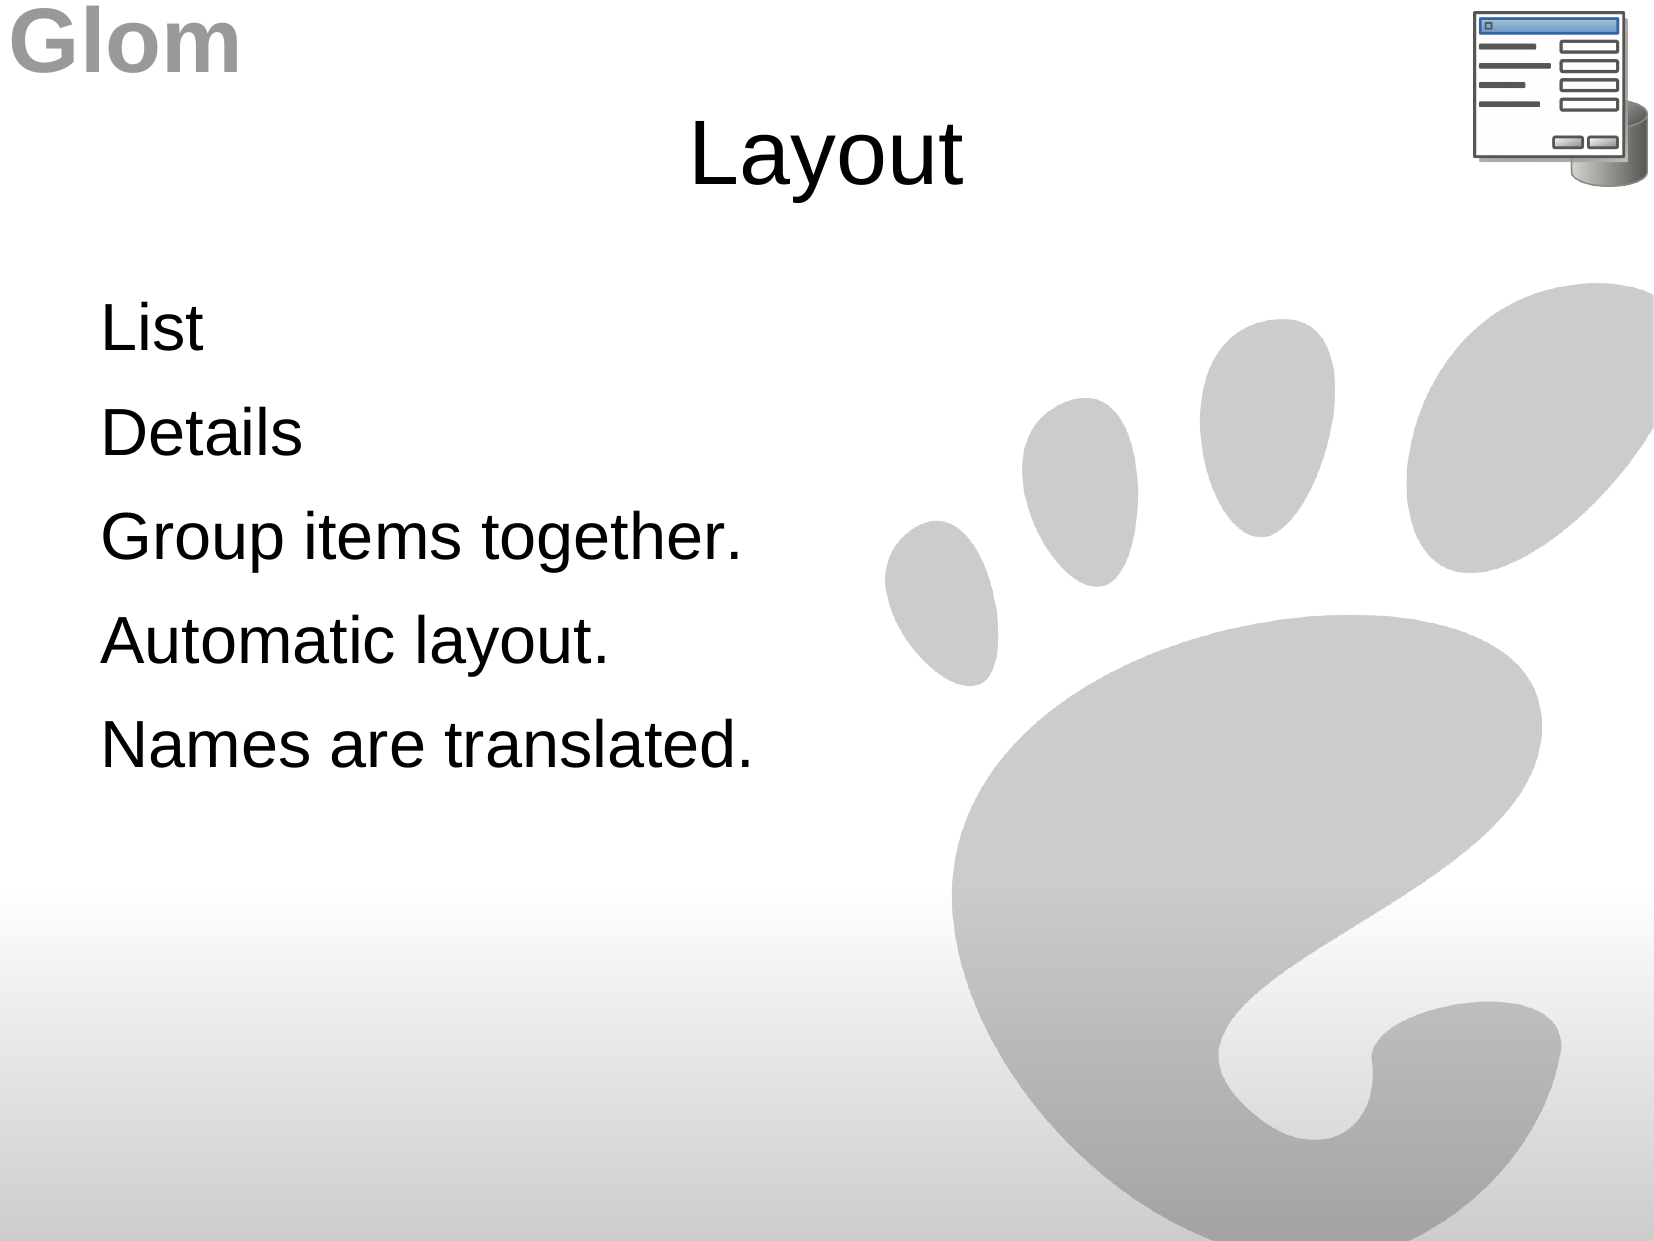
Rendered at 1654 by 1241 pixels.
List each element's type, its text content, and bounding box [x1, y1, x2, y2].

title Layout [82, 49, 1571, 257]
list List Details Group items together. Automatic layout. Names are translated. [82, 290, 1571, 1109]
picture [885, 283, 1654, 1241]
picture [1473, 11, 1648, 187]
